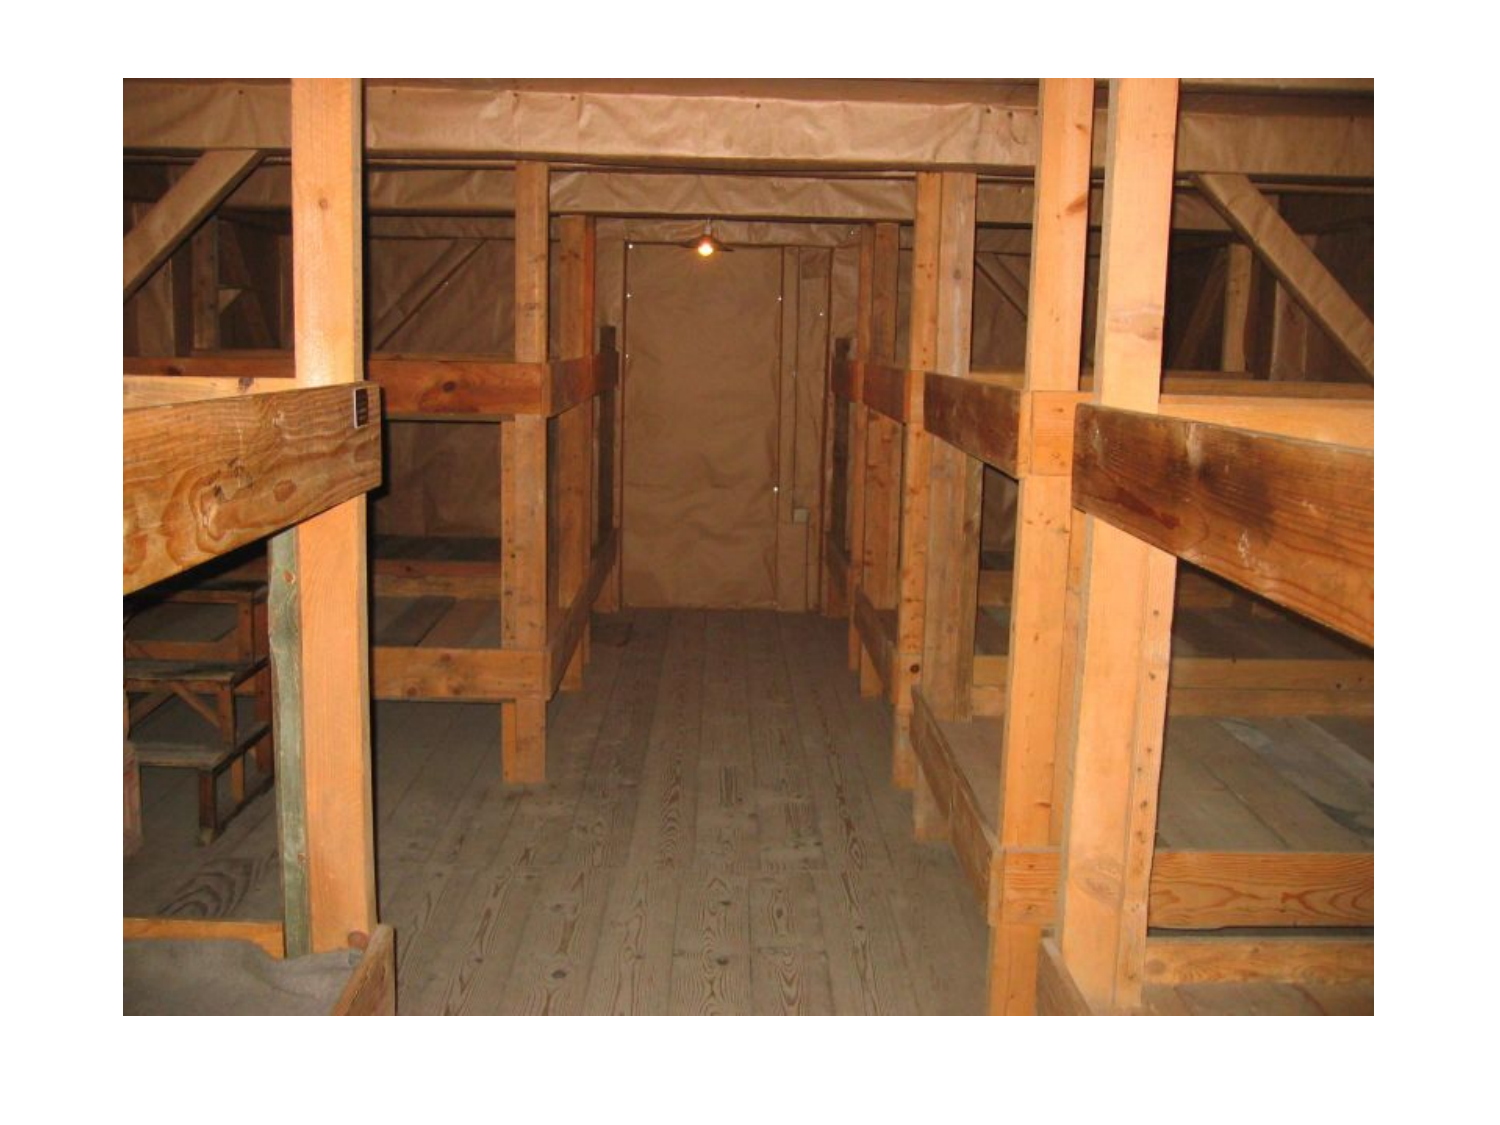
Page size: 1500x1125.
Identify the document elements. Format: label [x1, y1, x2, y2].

picture [123, 78, 1374, 1016]
